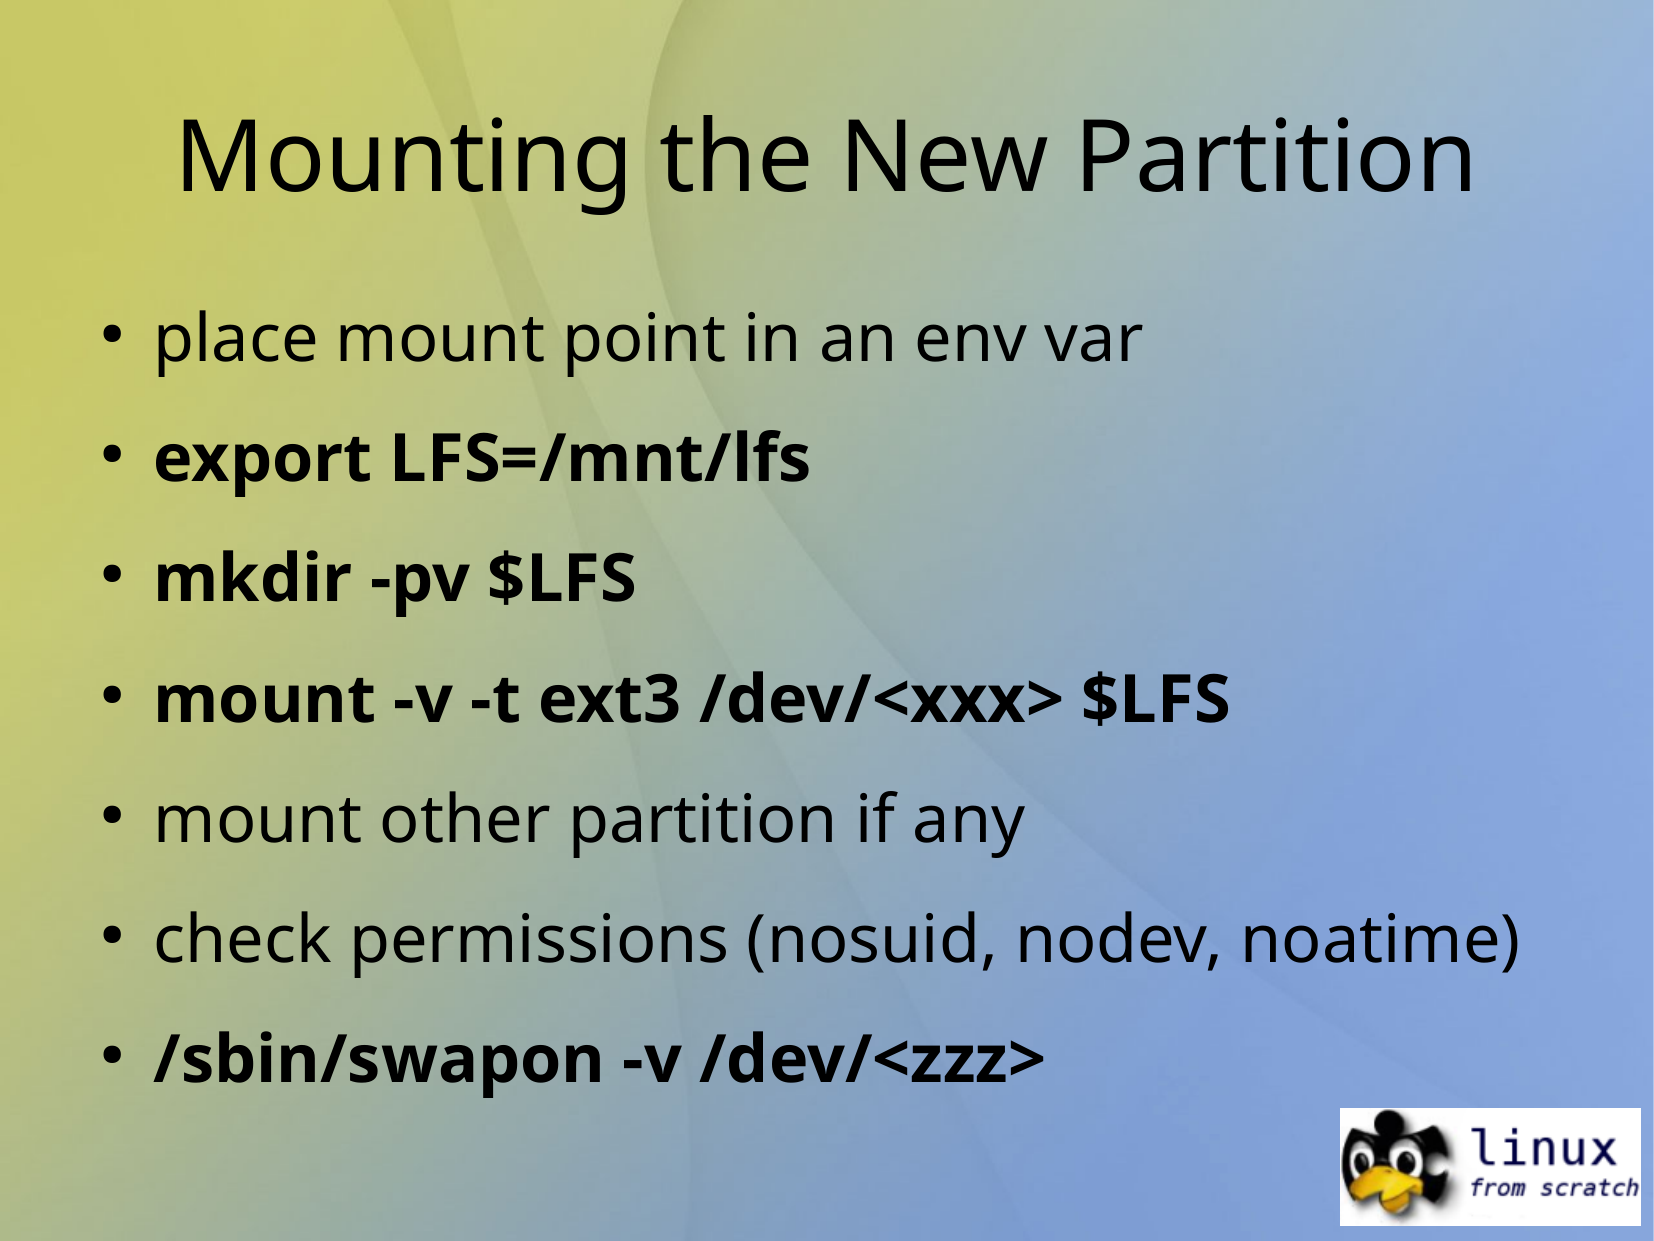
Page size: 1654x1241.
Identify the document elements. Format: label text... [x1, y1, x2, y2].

title Mounting the New Partition [82, 56, 1571, 250]
list place mount point in an env var export LFS=/mnt/lfs mkdir -pv $LFS mount -v -t ext3 /dev/<xxx> $LFS mount other partition if any check permissions (nosuid, nodev, noatime) /sbin/swapon -v /dev/<zzz> [82, 290, 1571, 1115]
picture [0, 0, 1654, 1241]
